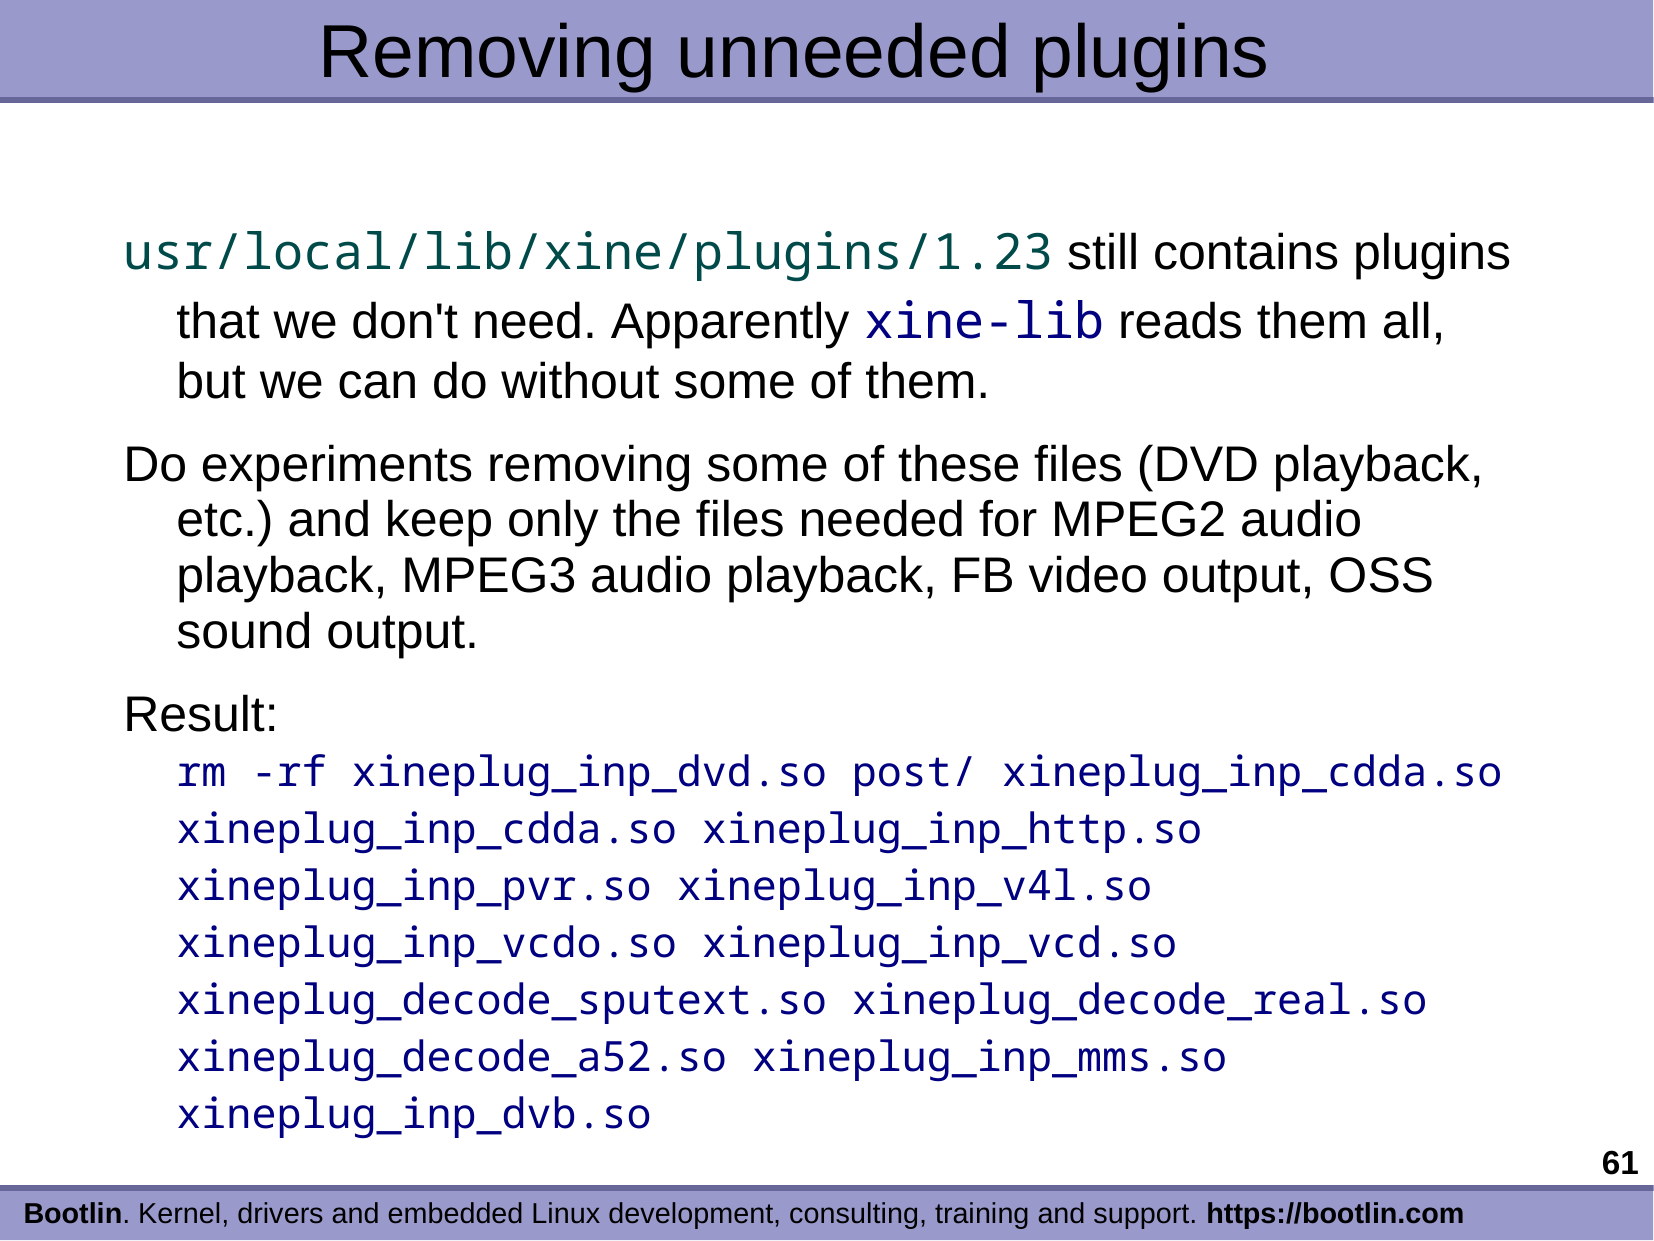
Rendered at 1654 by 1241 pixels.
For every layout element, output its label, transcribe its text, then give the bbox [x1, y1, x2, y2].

list usr/local/lib/xine/plugins/1.23 still contains plugins that we don't need. Apparently xine-lib reads them all, but we can do without some of them. Do experiments removing some of these files (DVD playback, etc.) and keep only the files needed for MPEG2 audio playback, MPEG3 audio playback, FB video output, OSS sound output. Result: rm -rf xineplug_inp_dvd.so post/ xineplug_inp_cdda.so xineplug_inp_cdda.so xineplug_inp_http.so xineplug_inp_pvr.so xineplug_inp_v4l.so xineplug_inp_vcdo.so xineplug_inp_vcd.so xineplug_decode_sputext.so xineplug_decode_real.so xineplug_decode_a52.so xineplug_inp_mms.so xineplug_inp_dvb.so [105, 216, 1518, 1109]
title Removing unneeded plugins [60, 5, 1551, 97]
